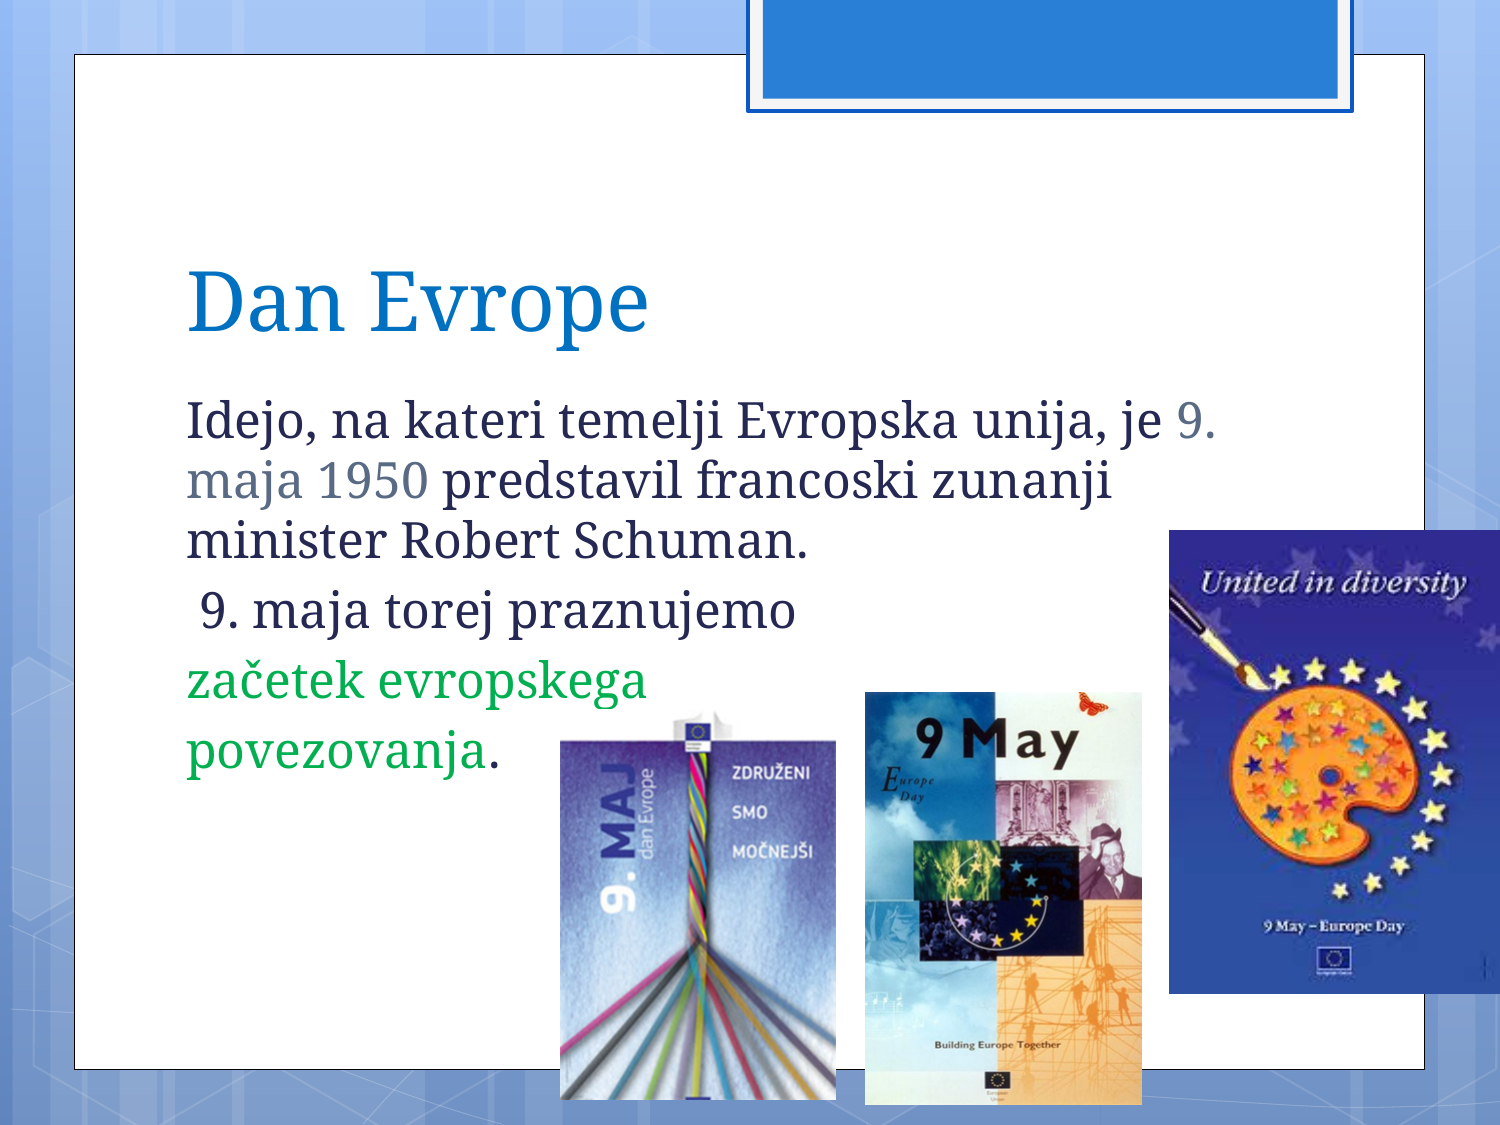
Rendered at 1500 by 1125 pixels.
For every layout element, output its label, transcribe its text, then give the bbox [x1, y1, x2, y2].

picture [560, 709, 836, 1100]
picture [1169, 530, 1500, 994]
title Dan Evrope [171, 168, 1324, 356]
list Idejo, na kateri temelji Evropska unija, je 9. maja 1950 predstavil francoski zunanji minister Robert Schuman. 9. maja torej praznujemo začetek evropskega povezovanja. [171, 381, 1283, 957]
picture [865, 692, 1142, 1105]
